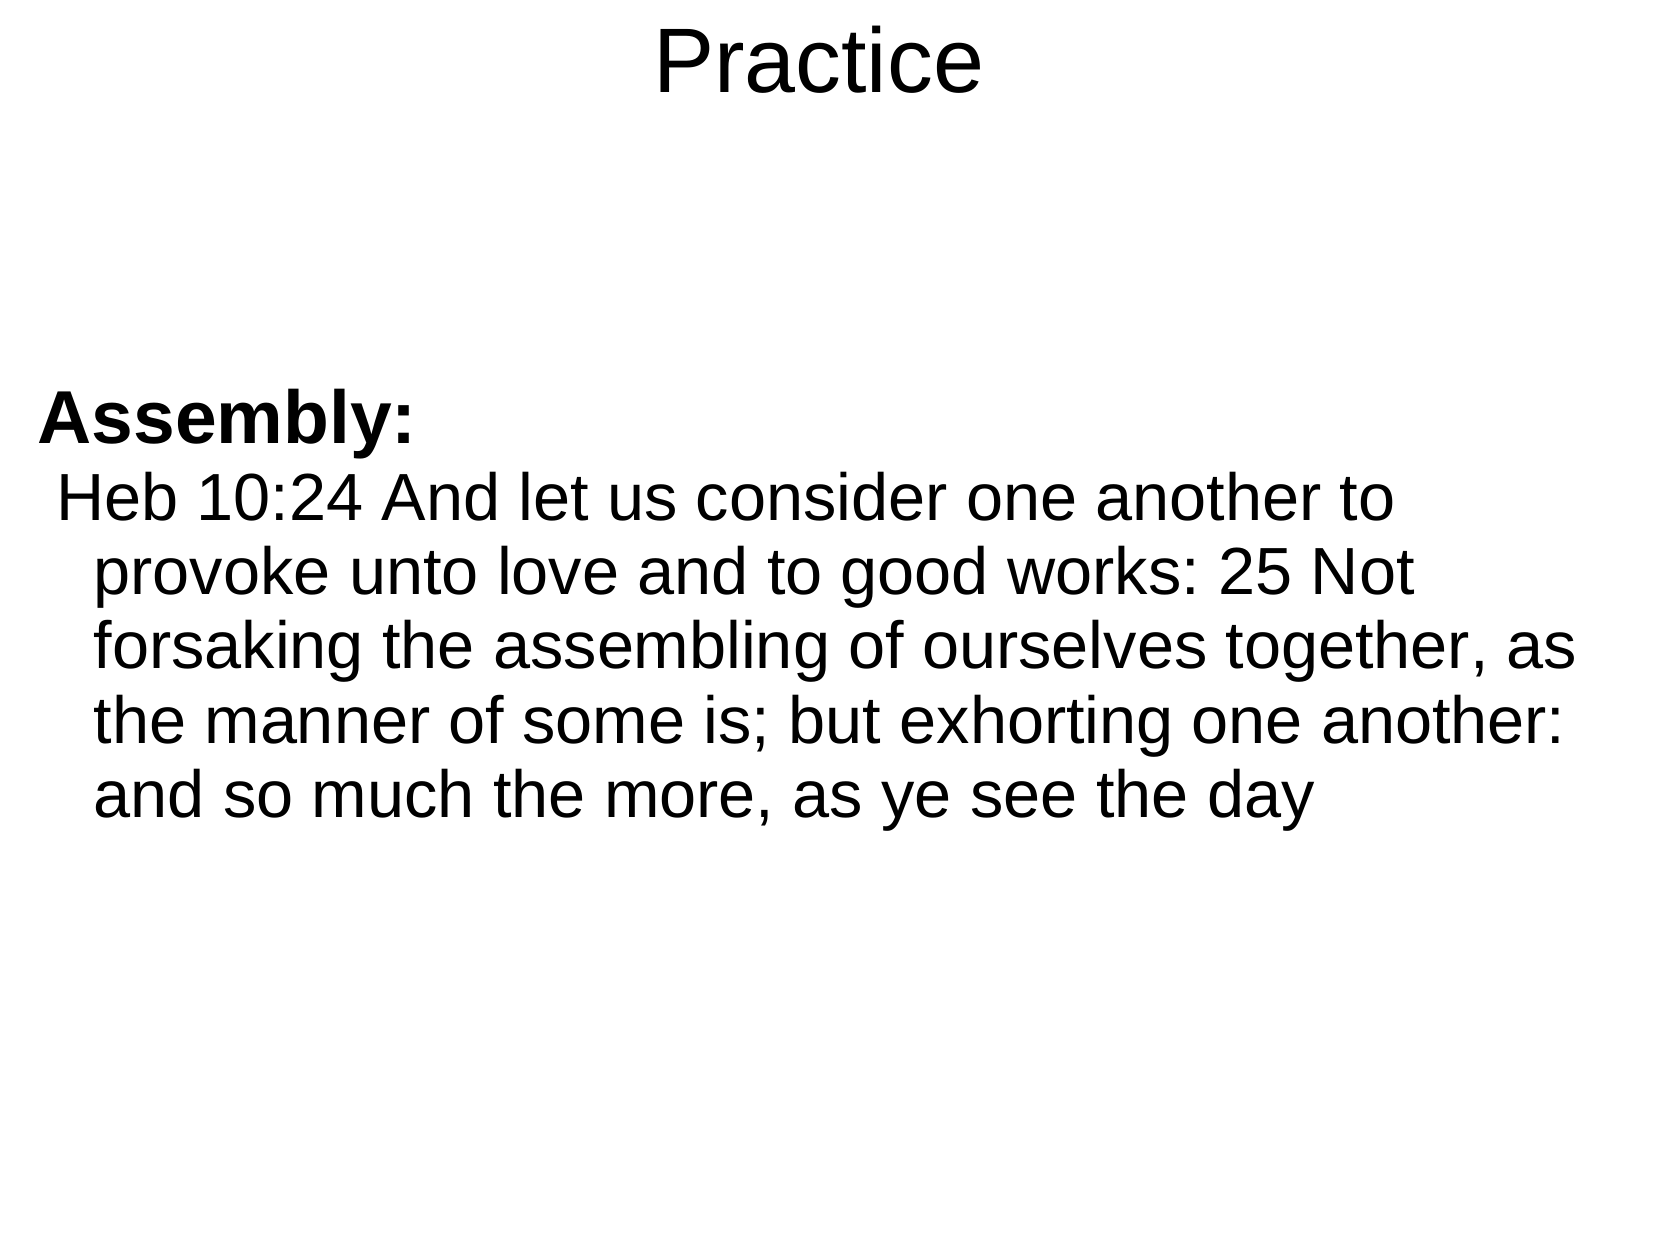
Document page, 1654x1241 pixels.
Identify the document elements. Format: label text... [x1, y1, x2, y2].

subtitle Assembly: Heb 10:24 And let us consider one another to provoke unto love and to good works: 25 Not forsaking the assembling of ourselves together, as the manner of some is; but exhorting one another: and so much the more, as ye see the day [37, 75, 1601, 1205]
title Practice [75, 0, 1564, 75]
